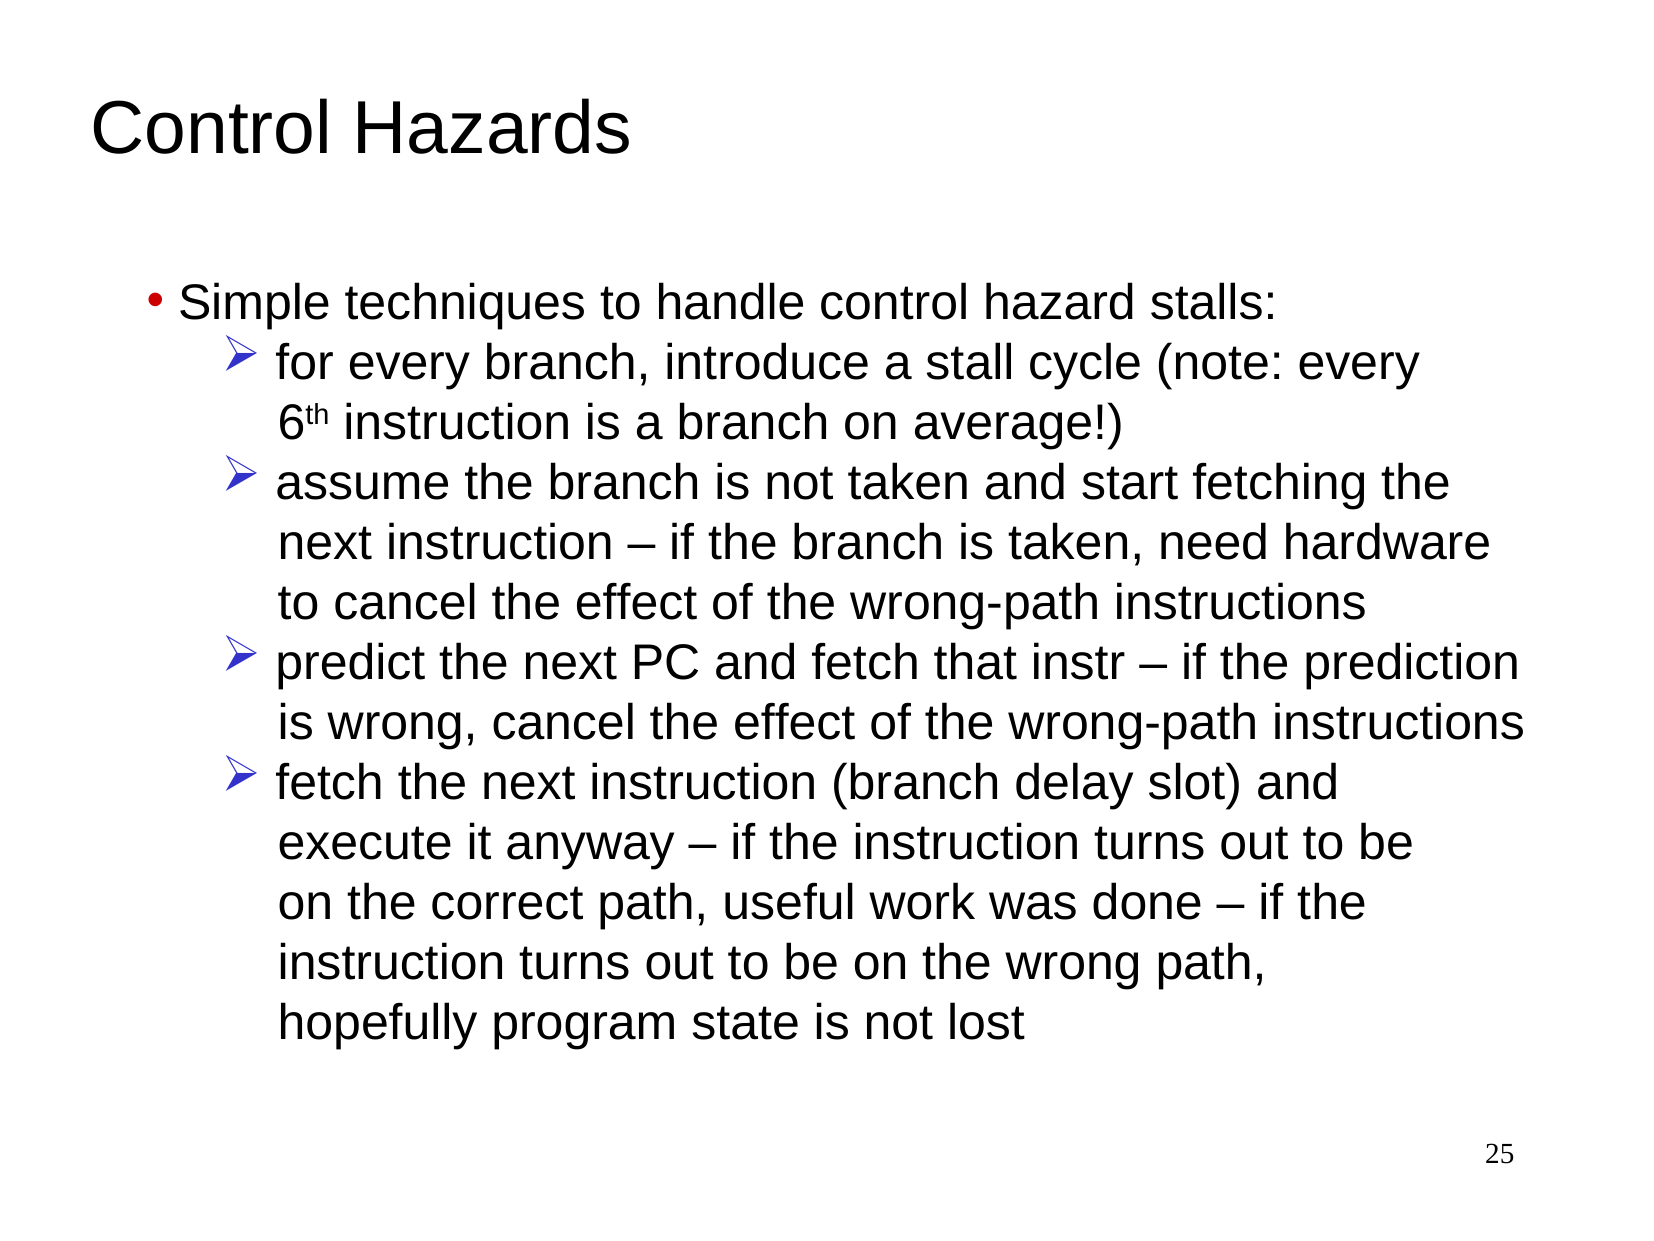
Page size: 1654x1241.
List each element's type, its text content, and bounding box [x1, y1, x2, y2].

text_box <number> [1184, 1129, 1530, 1213]
text_box Control Hazards [75, 71, 648, 177]
text_box Simple techniques to handle control hazard stalls: for every branch, introduce a stall cycle (note: every 6th instruction is a branch on average!) assume the branch is not taken and start fetching the next instruction – if the branch is taken, need hardware to cancel the effect of the wrong-path instructions predict the next PC and fetch that instr – if the prediction is wrong, cancel the effect of the wrong-path instructions fetch the next instruction (branch delay slot) and execute it anyway – if the instruction turns out to be on the correct path, useful work was done – if the instruction turns out to be on the wrong path, hopefully program state is not lost [131, 261, 1541, 1058]
